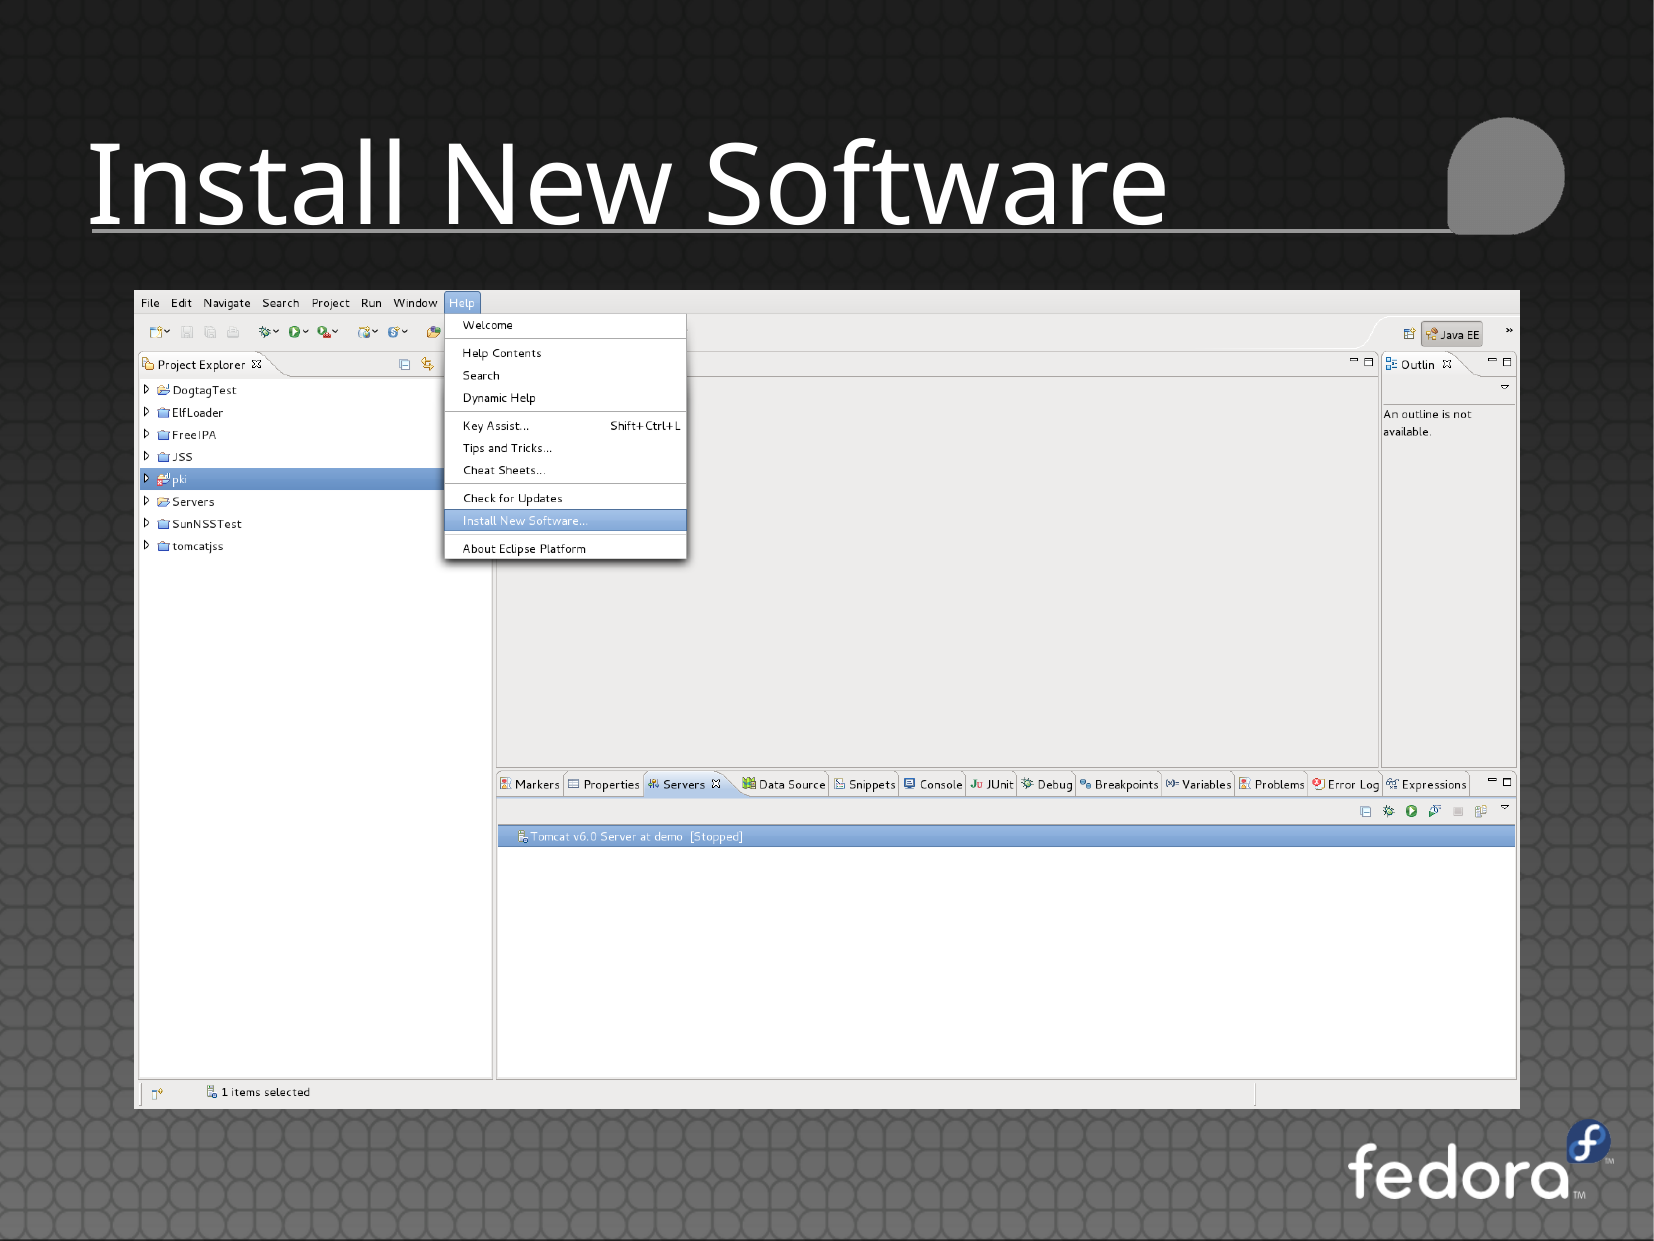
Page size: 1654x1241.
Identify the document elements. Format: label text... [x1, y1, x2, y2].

picture [0, 0, 1654, 1241]
title Install New Software [86, 112, 1576, 249]
